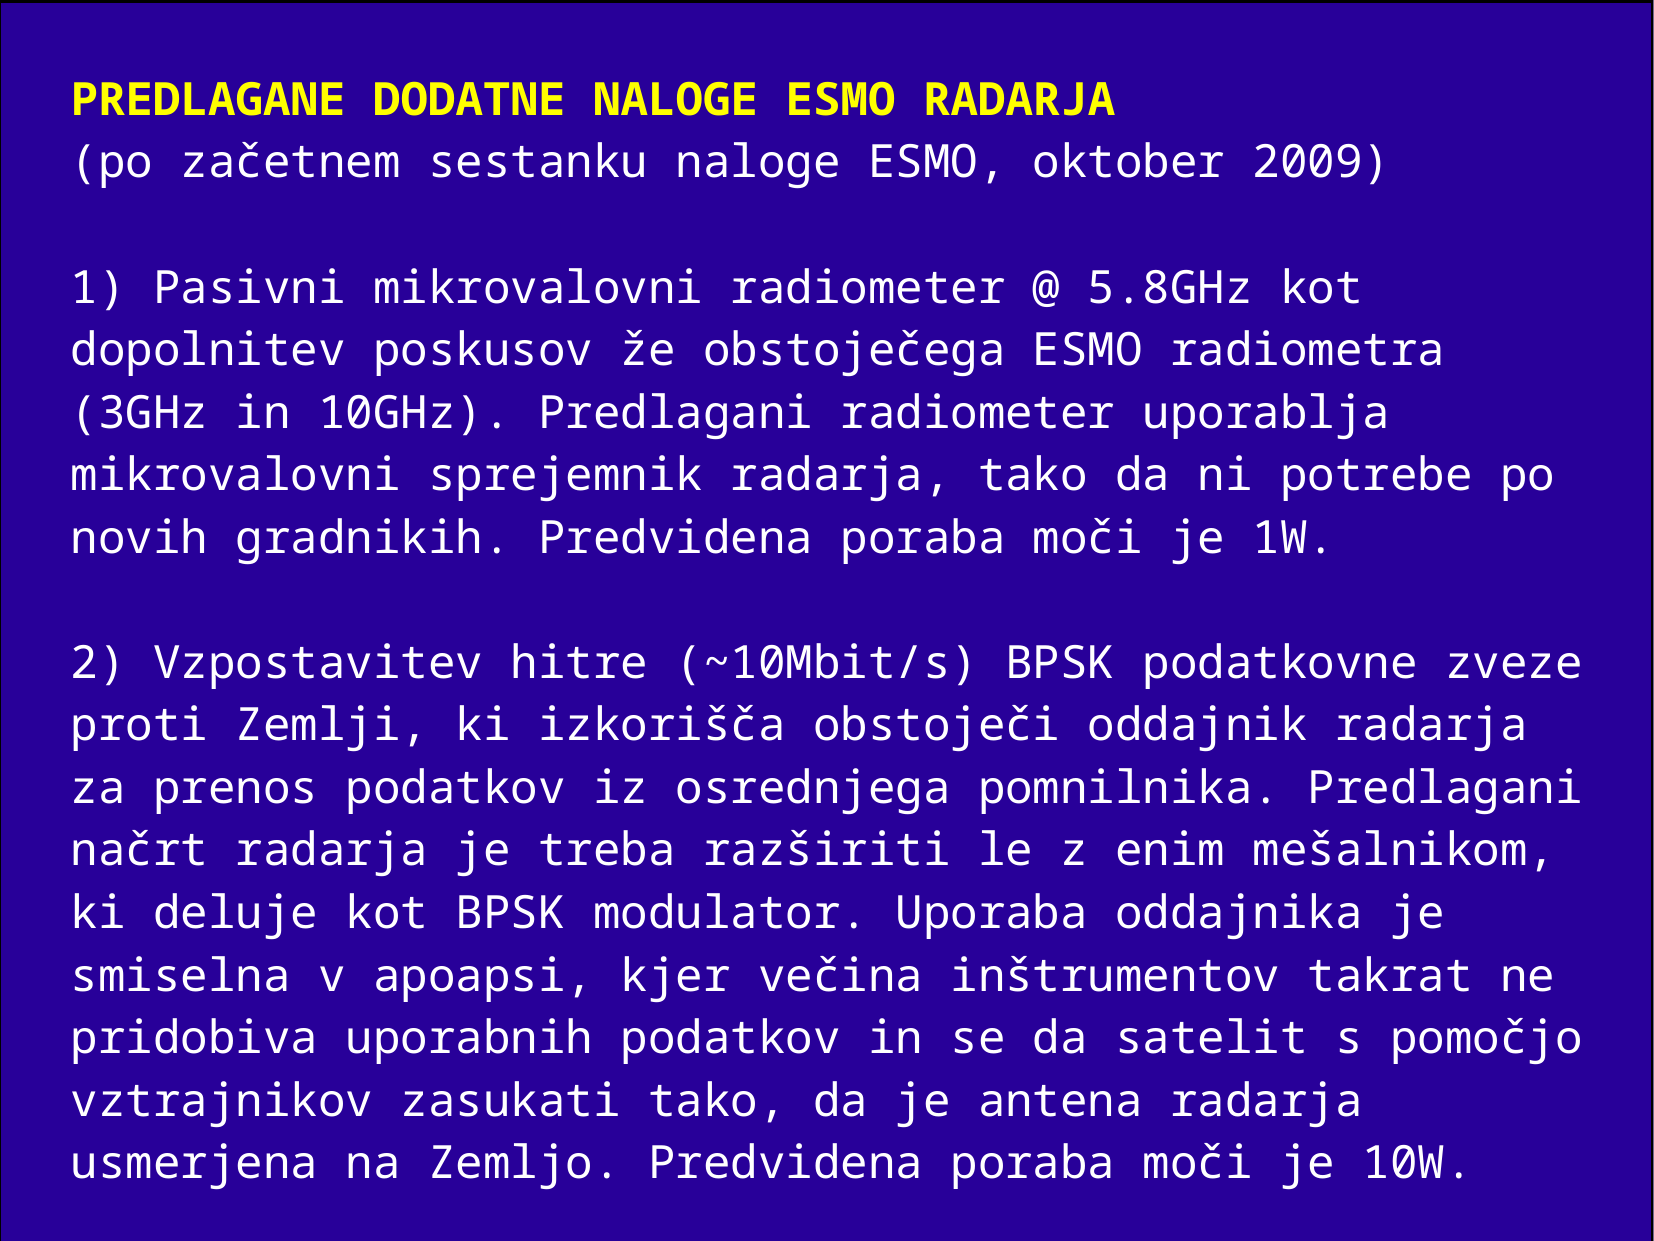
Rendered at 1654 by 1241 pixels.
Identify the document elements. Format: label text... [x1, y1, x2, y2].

text_box PREDLAGANE DODATNE NALOGE ESMO RADARJA (po začetnem sestanku naloge ESMO, oktober 2009) 1) Pasivni mikrovalovni radiometer @ 5.8GHz kot dopolnitev poskusov že obstoječega ESMO radiometra (3GHz in 10GHz). Predlagani radiometer uporablja mikrovalovni sprejemnik radarja, tako da ni potrebe po novih gradnikih. Predvidena poraba moči je 1W. 2) Vzpostavitev hitre (~10Mbit/s) BPSK podatkovne zveze proti Zemlji, ki izkorišča obstoječi oddajnik radarja za prenos podatkov iz osrednjega pomnilnika. Predlagani načrt radarja je treba razširiti le z enim mešalnikom, ki deluje kot BPSK modulator. Uporaba oddajnika je smiselna v apoapsi, kjer večina inštrumentov takrat ne pridobiva uporabnih podatkov in se da satelit s pomočjo vztrajnikov zasukati tako, da je antena radarja usmerjena na Zemljo. Predvidena poraba moči je 10W. 3) Izvedba SAR 2D radarja (deluje le v zelo nizki periapsi) potrebuje neposredni prenos ~10Mbit/s podatkov do osrednjega pomnilnika plovila. Predvidena poraba moči je 5W enako kot za prvotno predlagani radar. [55, 59, 1625, 1173]
text_box [0, 0, 1654, 1241]
